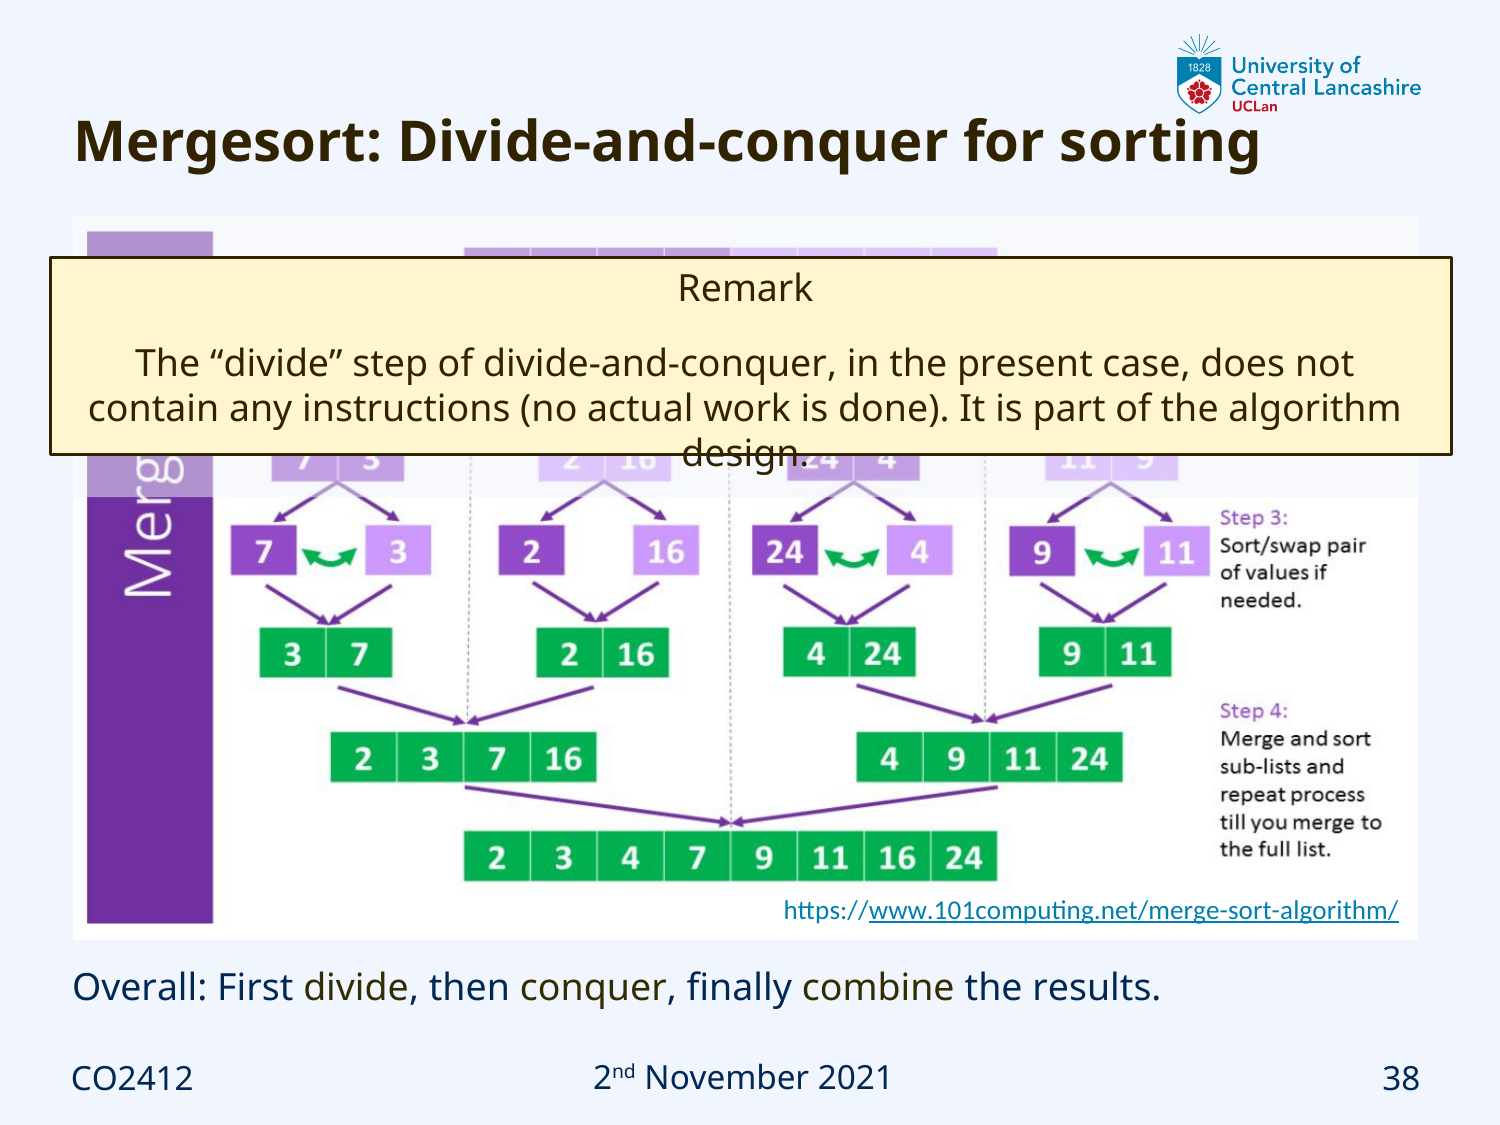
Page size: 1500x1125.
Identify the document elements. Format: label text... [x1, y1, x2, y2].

picture [73, 498, 1418, 940]
picture [1177, 34, 1421, 93]
text_box Overall: First divide, then conquer, finally combine the results. [57, 955, 1414, 1016]
text_box Remark The “divide” step of divide-and-conquer, in the present case, does not contain any instructions (no actual work is done). It is part of the algorithm design. [52, 256, 1439, 437]
text_box https://www.101computing.net/merge-sort-algorithm/ [781, 889, 1408, 925]
text_box [40, 208, 1474, 498]
title Mergesort: Divide-and-conquer for sorting [58, 93, 1475, 186]
